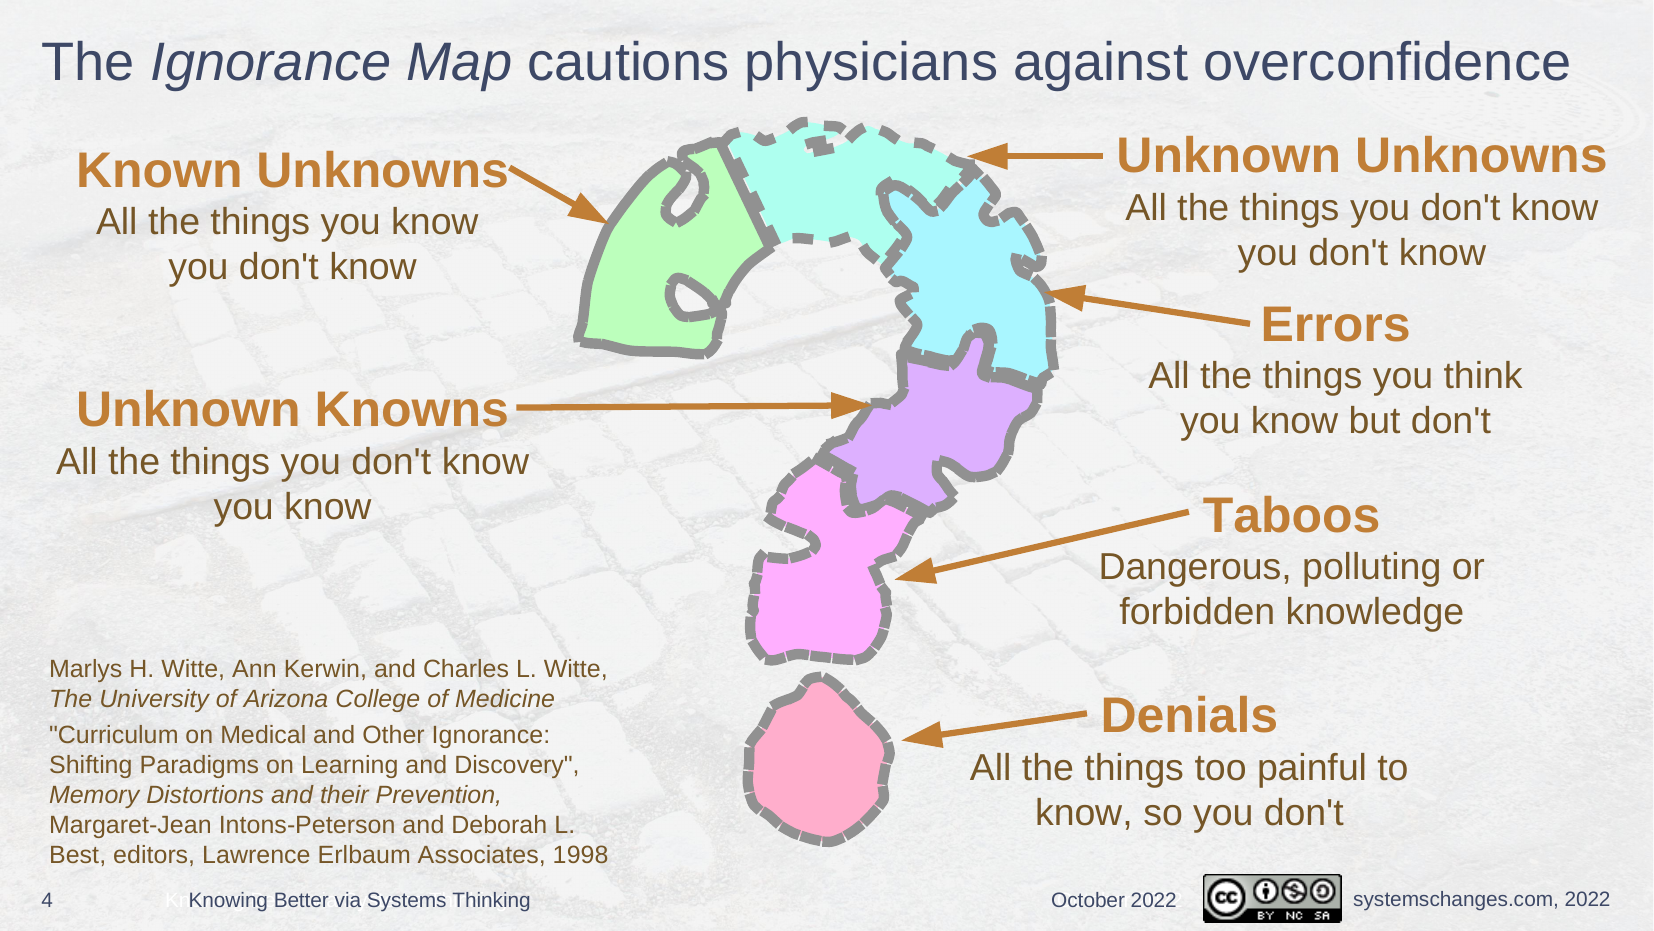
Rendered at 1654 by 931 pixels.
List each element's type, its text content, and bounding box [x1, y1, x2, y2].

picture [0, 0, 1654, 931]
text_box [726, 122, 1054, 661]
text_box Marlys H. Witte, Ann Kerwin, and Charles L. Witte, The University of Arizona College of Medicine "Curriculum on Medical and Other Ignorance: Shifting Paradigms on Learning and Discovery", Memory Distortions and their Prevention, Margaret-Jean Intons-Peterson and Deborah L. Best, editors, Lawrence Erlbaum Associates, 1998 [43, 652, 614, 869]
text_box Errors All the things you think you know but don't [1112, 291, 1553, 442]
title The Ignorance Map cautions physicians against overconfidence [41, 30, 1613, 126]
text_box Unknown Unknowns All the things you don't know you don't know [1109, 122, 1609, 273]
text_box [747, 676, 890, 842]
text_box Taboos Dangerous, polluting or forbidden knowledge [1039, 482, 1539, 633]
text_box Denials All the things too painful to know, so you don't [936, 682, 1437, 834]
text_box Known Unknowns All the things you know you don't know [55, 137, 524, 288]
text_box [578, 142, 770, 355]
text_box Unknown Knowns All the things you don't know you know [39, 376, 540, 527]
